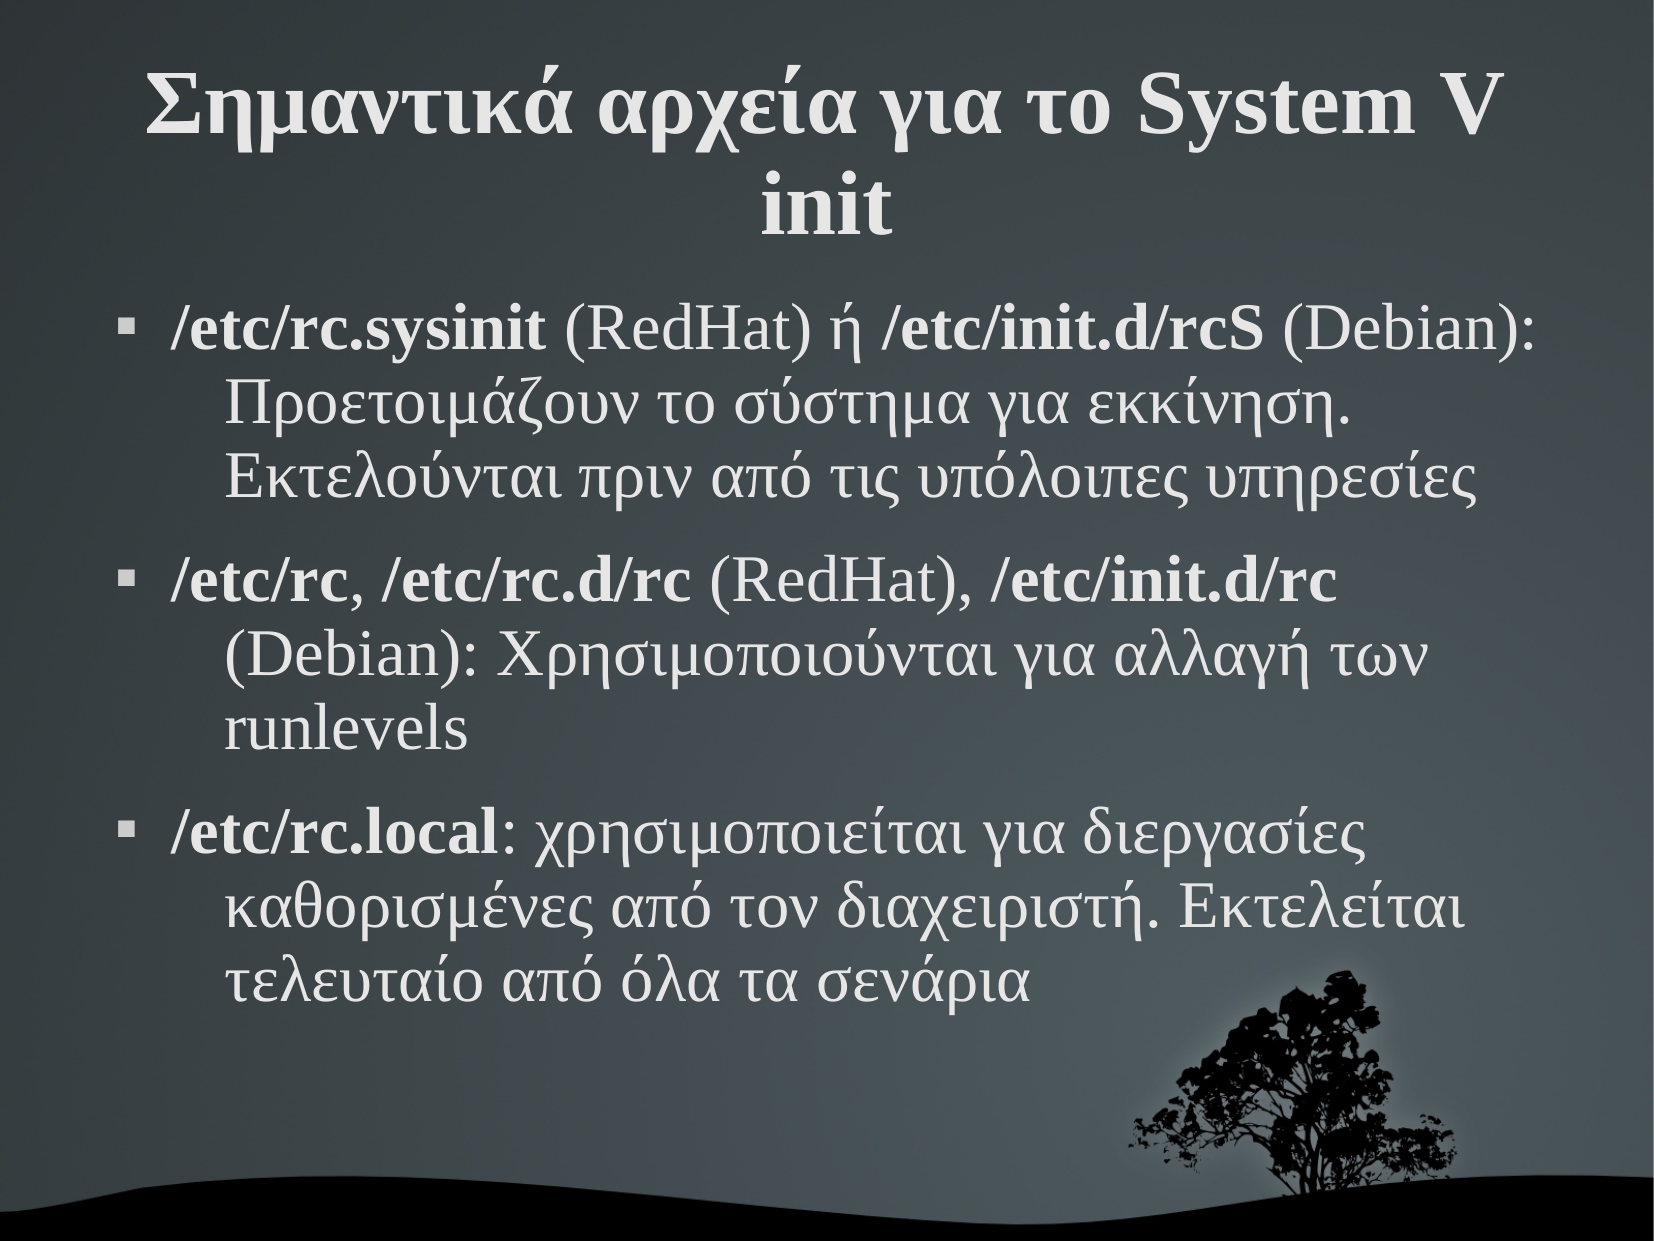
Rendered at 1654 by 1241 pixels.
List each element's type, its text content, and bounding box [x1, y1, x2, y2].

list /etc/rc.sysinit (RedHat) ή /etc/init.d/rcS (Debian): Προετοιμάζουν το σύστημα για εκκίνηση. Εκτελούνται πριν από τις υπόλοιπες υπηρεσίες /etc/rc, /etc/rc.d/rc (RedHat), /etc/init.d/rc (Debian): Χρησιμοποιούνται για αλλαγή των runlevels /etc/rc.local: χρησιμοποιείται για διεργασίες καθορισμένες από τον διαχειριστή. Εκτελείται τελευταίο από όλα τα σενάρια [82, 290, 1571, 1109]
title Σημαντικά αρχεία για το System V init [82, 33, 1571, 273]
picture [0, 0, 1654, 1241]
